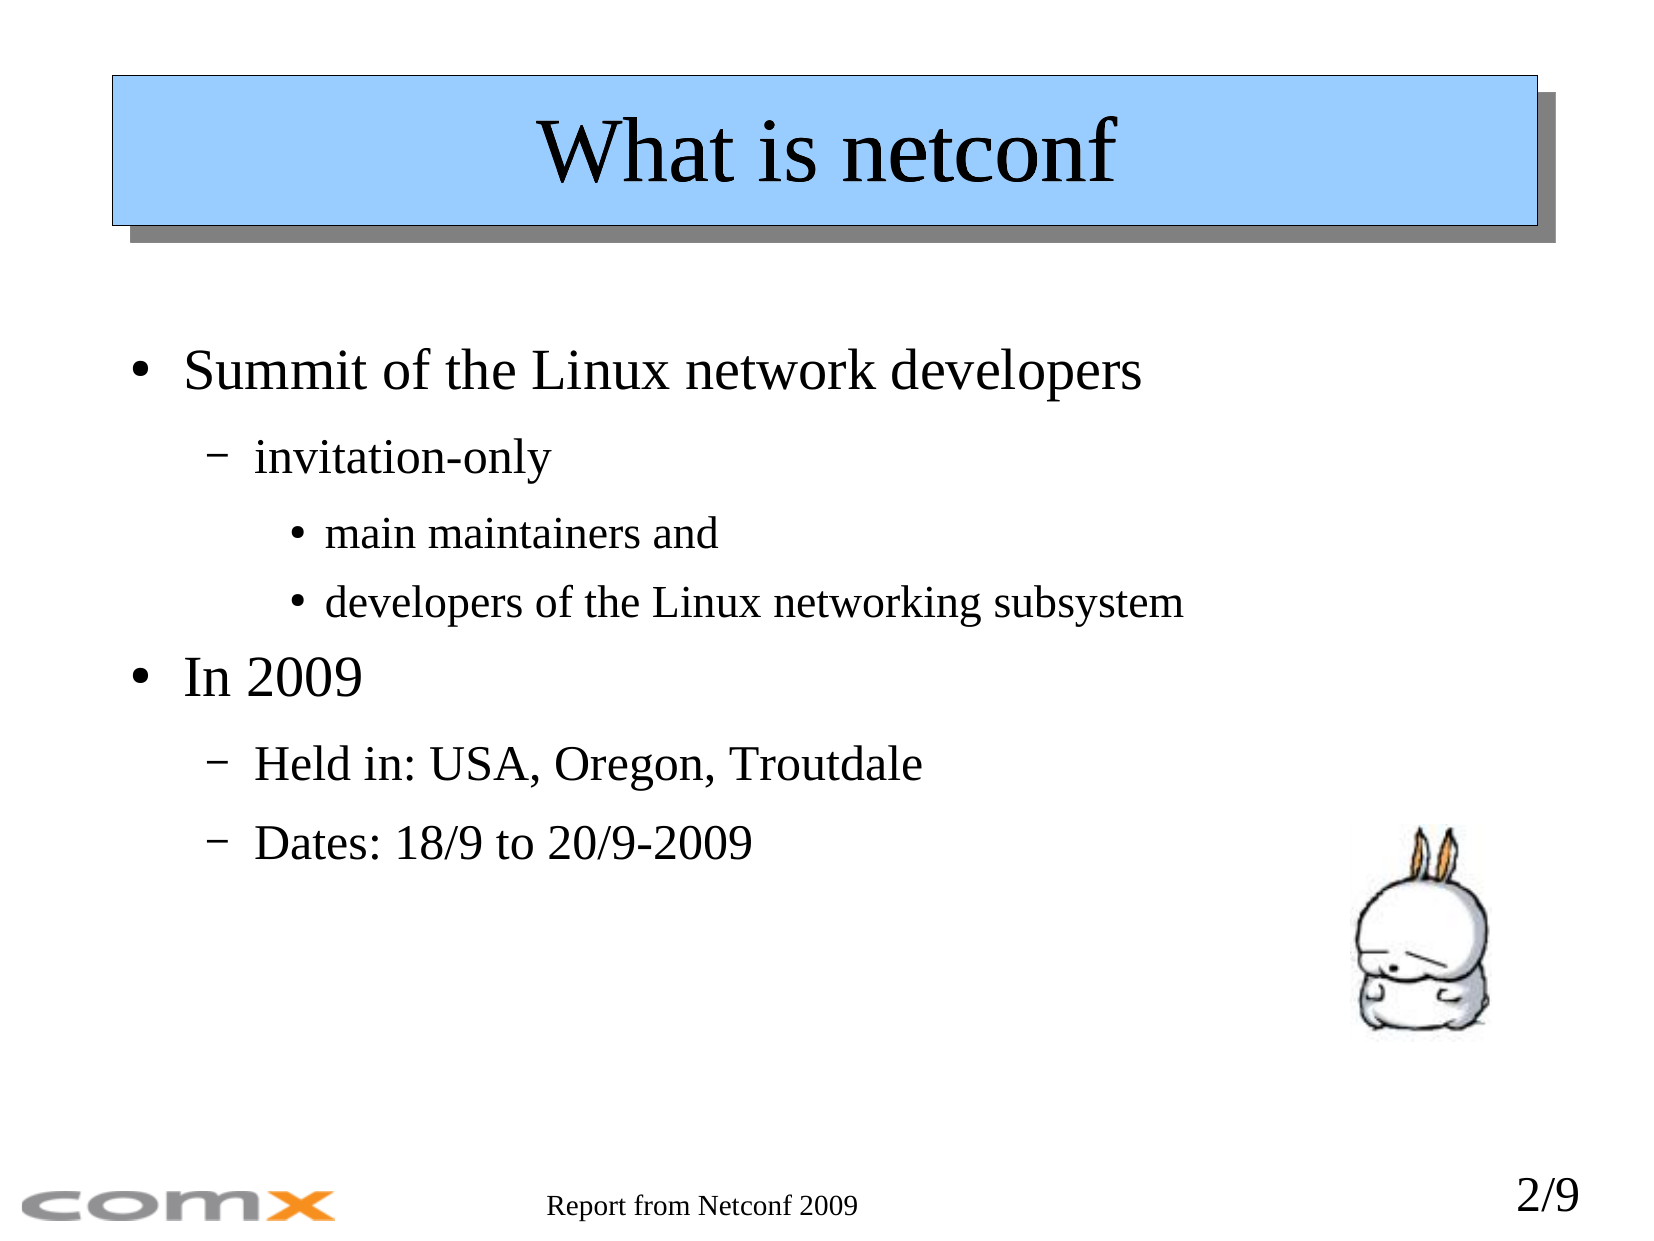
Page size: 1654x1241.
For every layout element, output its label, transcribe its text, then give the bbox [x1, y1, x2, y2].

title What is netconf [116, 75, 1538, 226]
picture [21, 1191, 335, 1221]
picture [1350, 824, 1492, 1042]
list Summit of the Linux network developers invitation-only main maintainers and developers of the Linux networking subsystem In 2009 Held in: USA, Oregon, Troutdale Dates: 18/9 to 20/9-2009 [112, 337, 1538, 1126]
